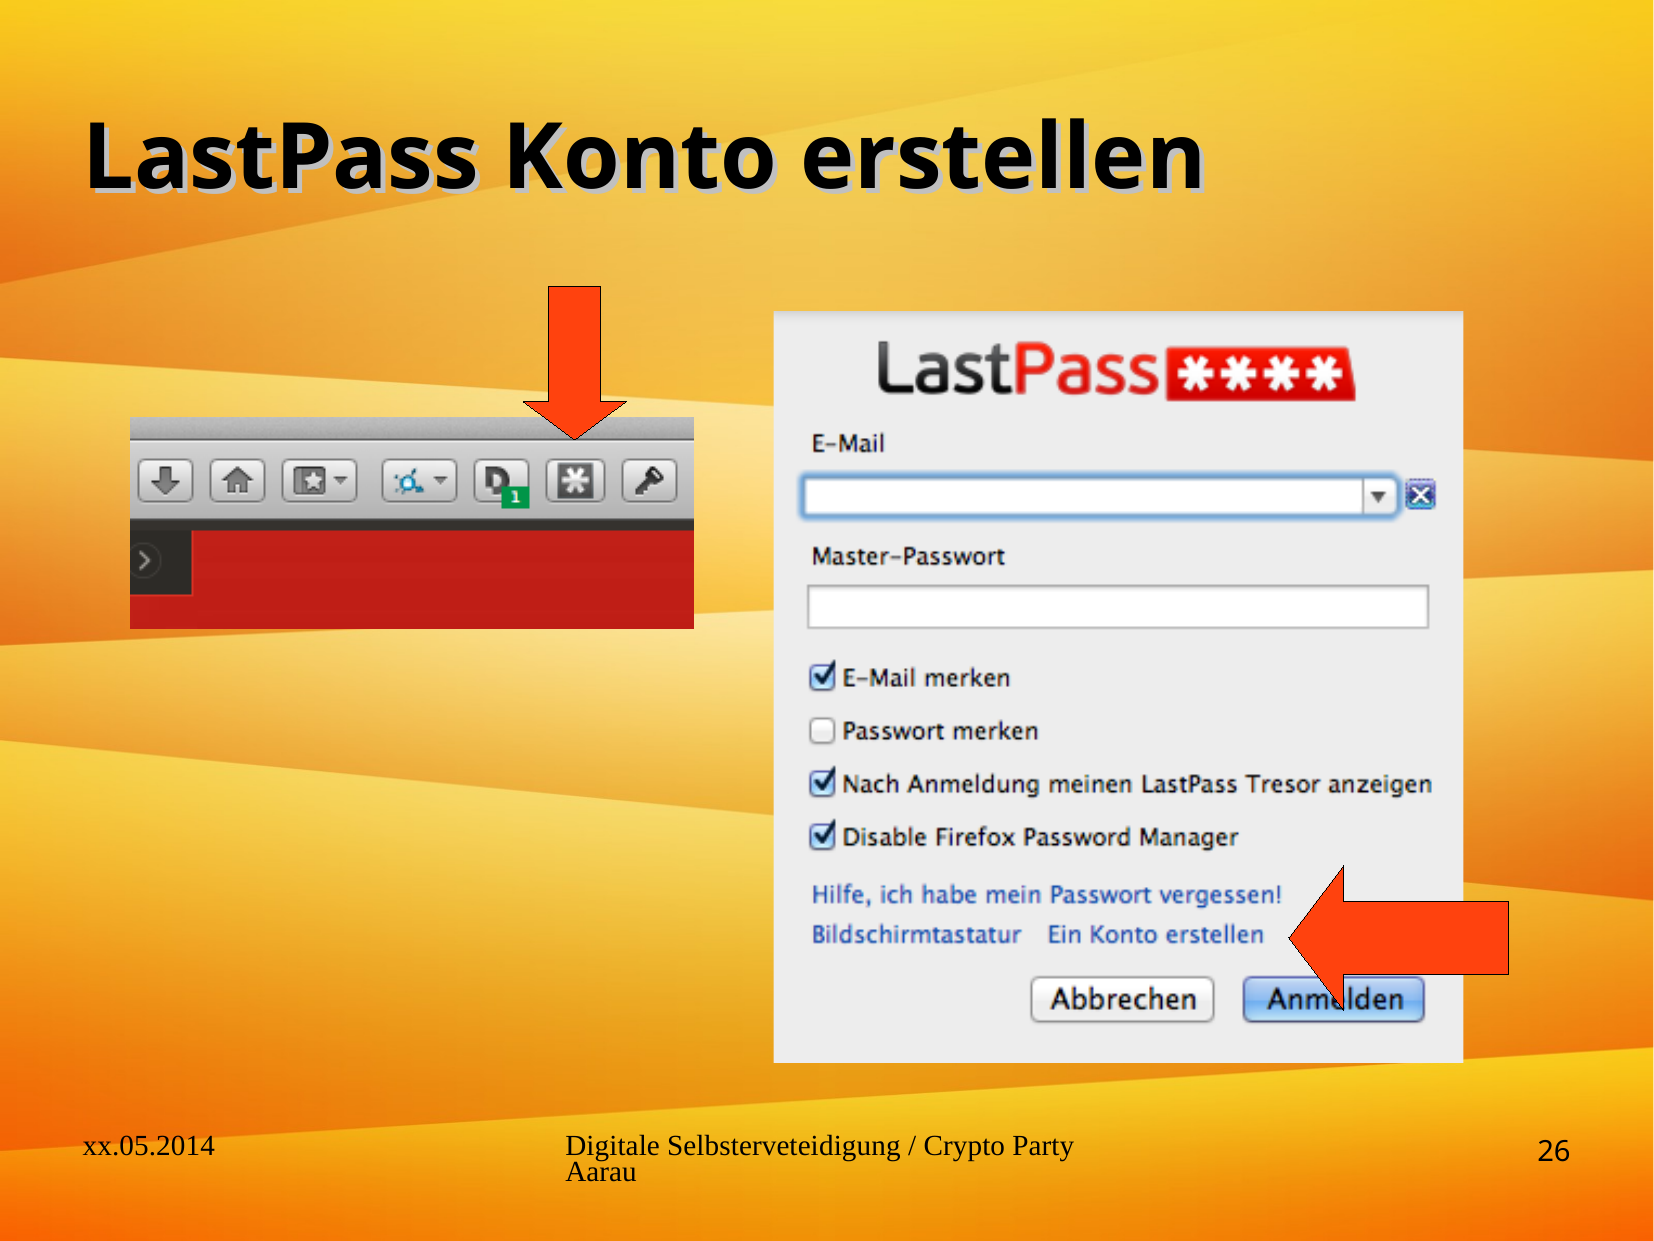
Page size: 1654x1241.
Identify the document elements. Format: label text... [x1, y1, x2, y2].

title LastPass Konto erstellen [82, 49, 1571, 257]
text_box [523, 286, 627, 440]
text_box [1288, 865, 1509, 1011]
picture [0, 0, 1654, 1241]
